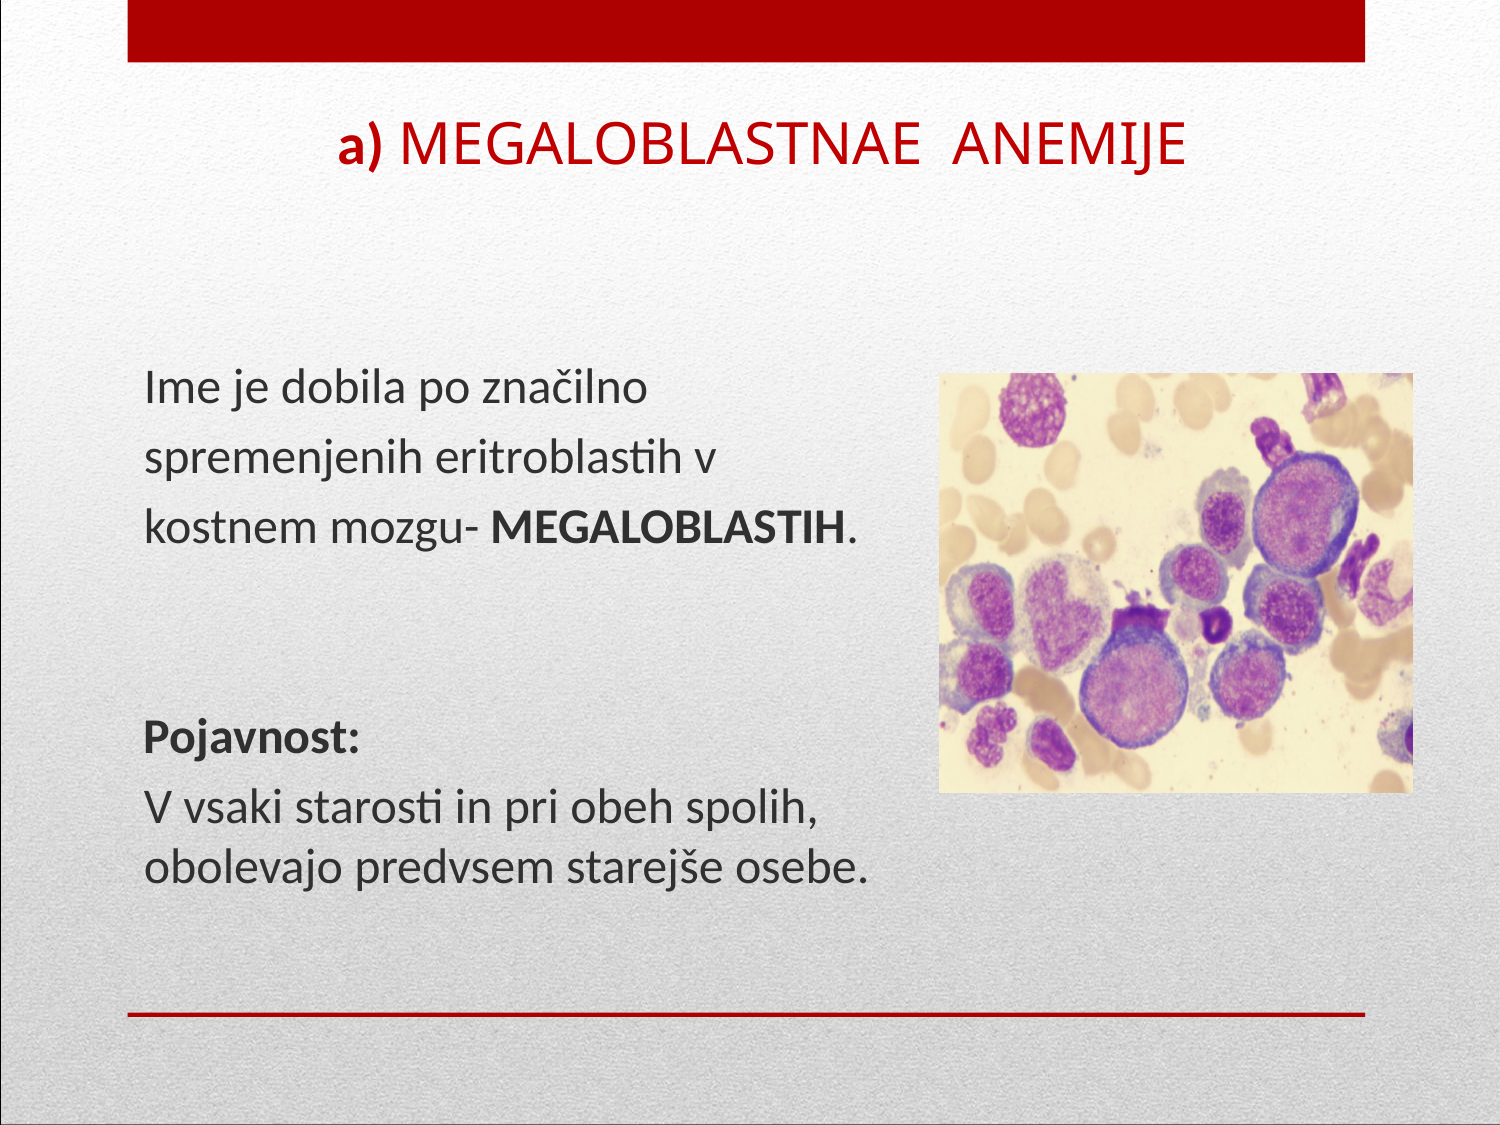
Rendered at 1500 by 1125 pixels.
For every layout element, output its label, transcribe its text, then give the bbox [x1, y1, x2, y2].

list Ime je dobila po značilno spremenjenih eritroblastih v kostnem mozgu- MEGALOBLASTIH. Pojavnost: V vsaki starosti in pri obeh spolih, obolevajo predvsem starejše osebe. [128, 246, 999, 1001]
picture [0, 0, 1500, 1125]
title a) MEGALOBLASTNAE ANEMIJE [206, 78, 1319, 184]
